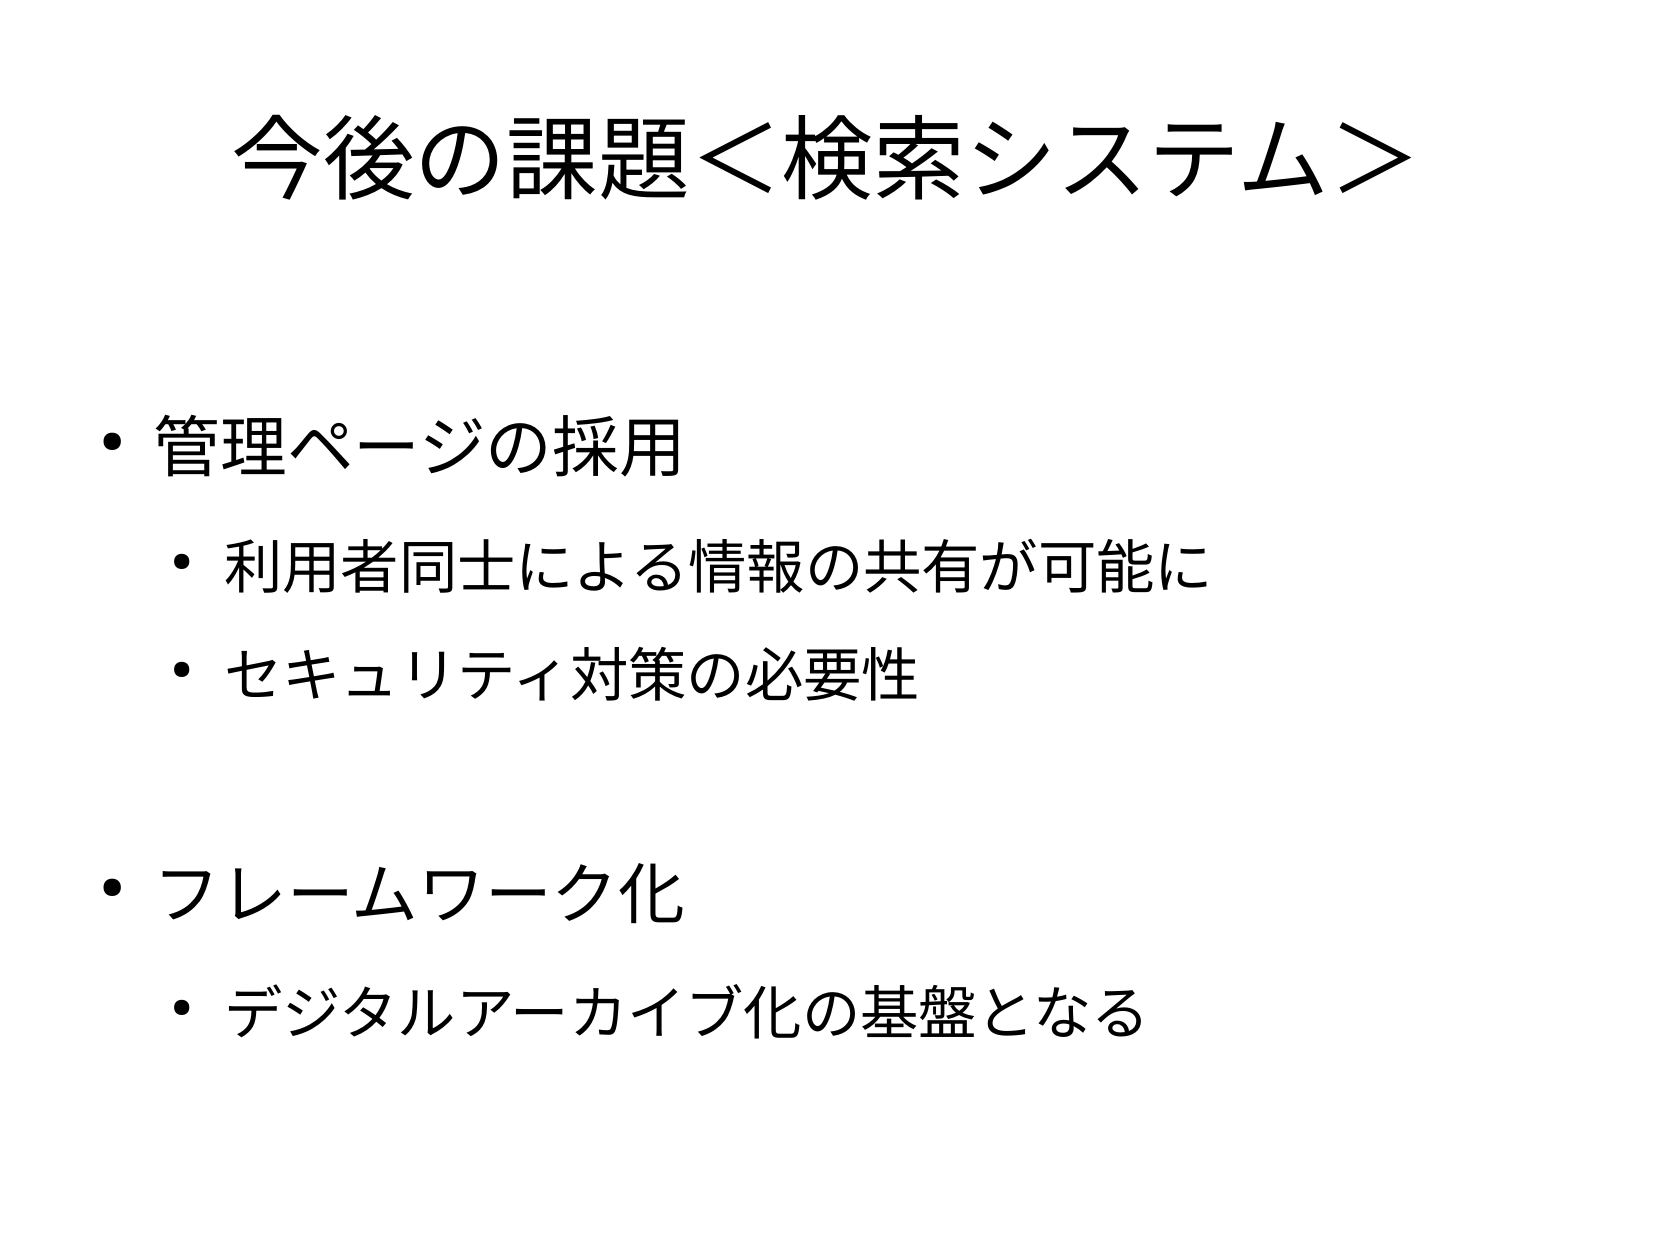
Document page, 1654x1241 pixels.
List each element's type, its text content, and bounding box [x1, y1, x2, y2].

list 管理ページの採用 利用者同士による情報の共有が可能に セキュリティ対策の必要性 フレームワーク化 デジタルアーカイブ化の基盤となる [82, 290, 1571, 1094]
title 今後の課題＜検索システム＞ [82, 49, 1571, 257]
